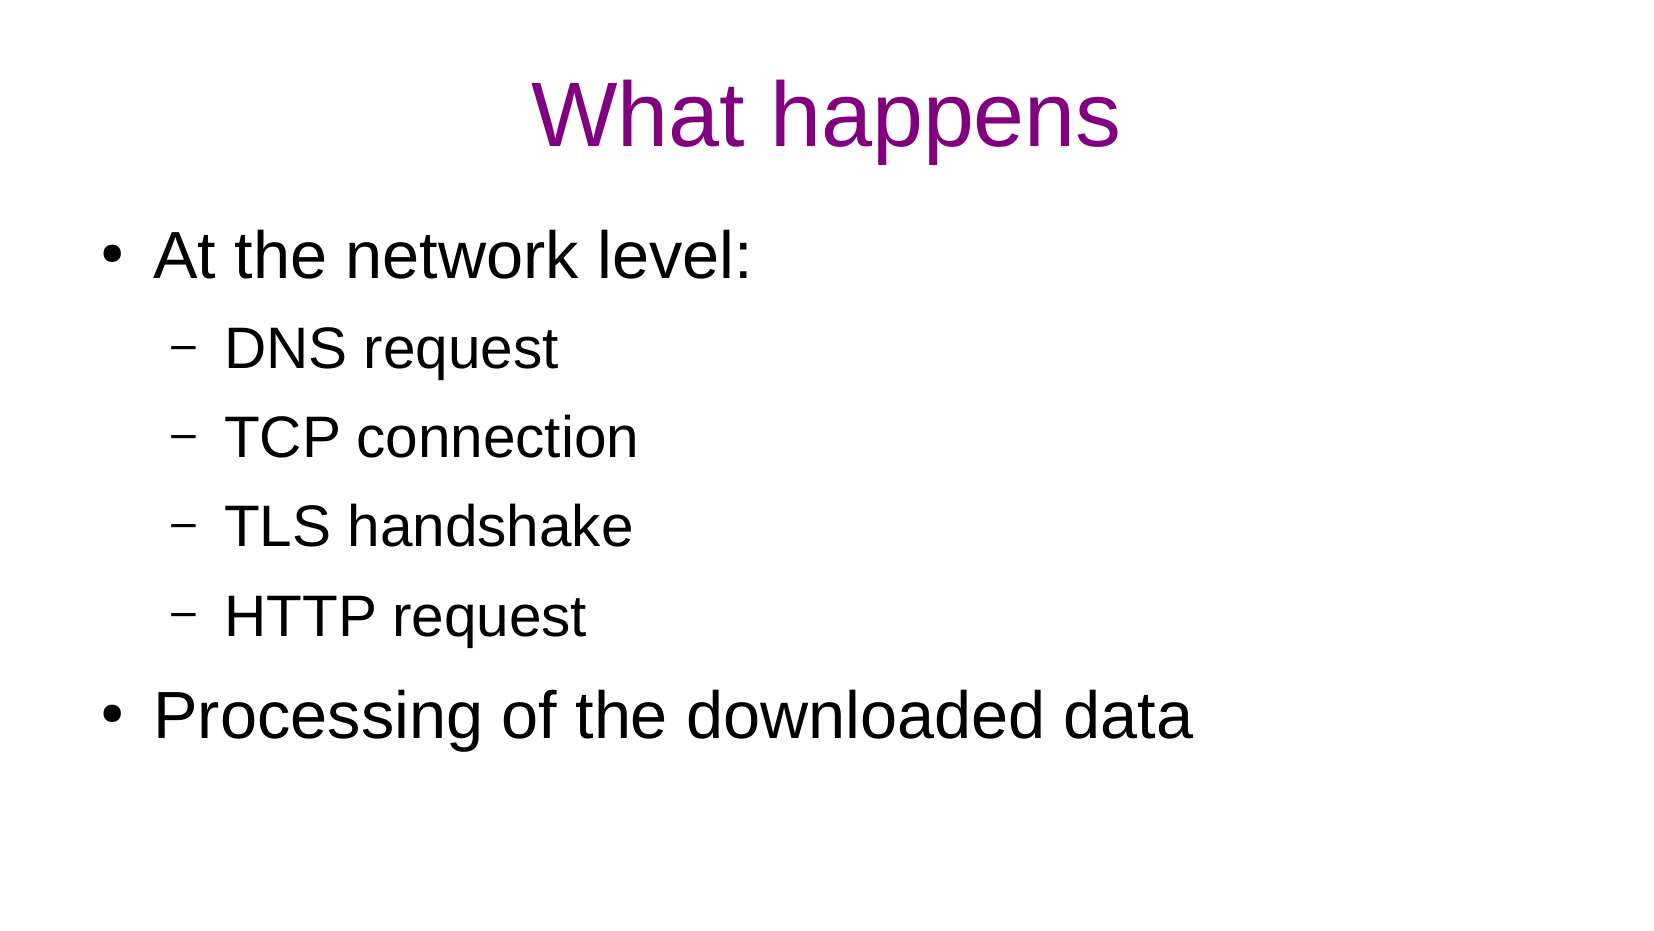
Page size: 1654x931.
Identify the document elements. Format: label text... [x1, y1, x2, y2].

title What happens [82, 37, 1571, 193]
list At the network level: DNS request TCP connection TLS handshake HTTP request Processing of the downloaded data [82, 217, 1571, 757]
